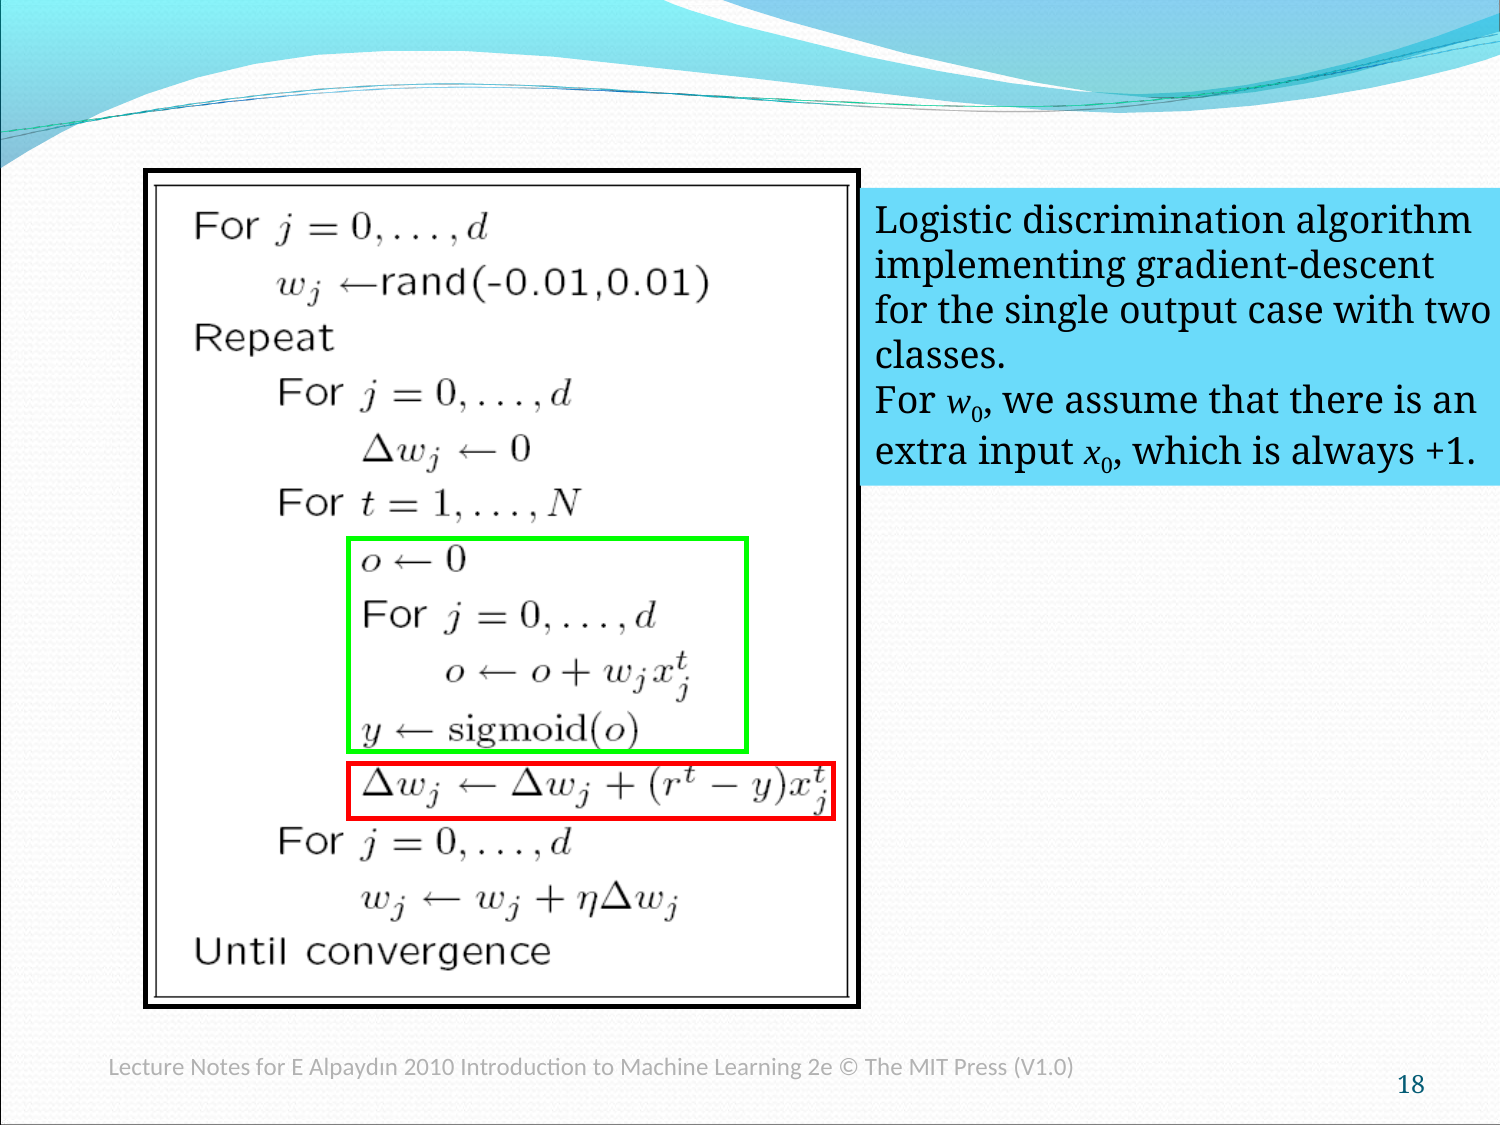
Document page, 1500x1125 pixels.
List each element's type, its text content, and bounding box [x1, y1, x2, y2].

picture [0, 0, 1500, 1125]
text_box Lecture Notes for E Alpaydın 2010 Introduction to Machine Learning 2e © The MIT Press (V1.0) [93, 1042, 1254, 1103]
text_box Logistic discrimination algorithm implementing gradient-descent for the single output case with two classes. For w0, we assume that there is an extra input x0, which is always +1. [859, 187, 1500, 486]
picture [147, 172, 857, 1005]
text_box <number> [1299, 1042, 1426, 1103]
